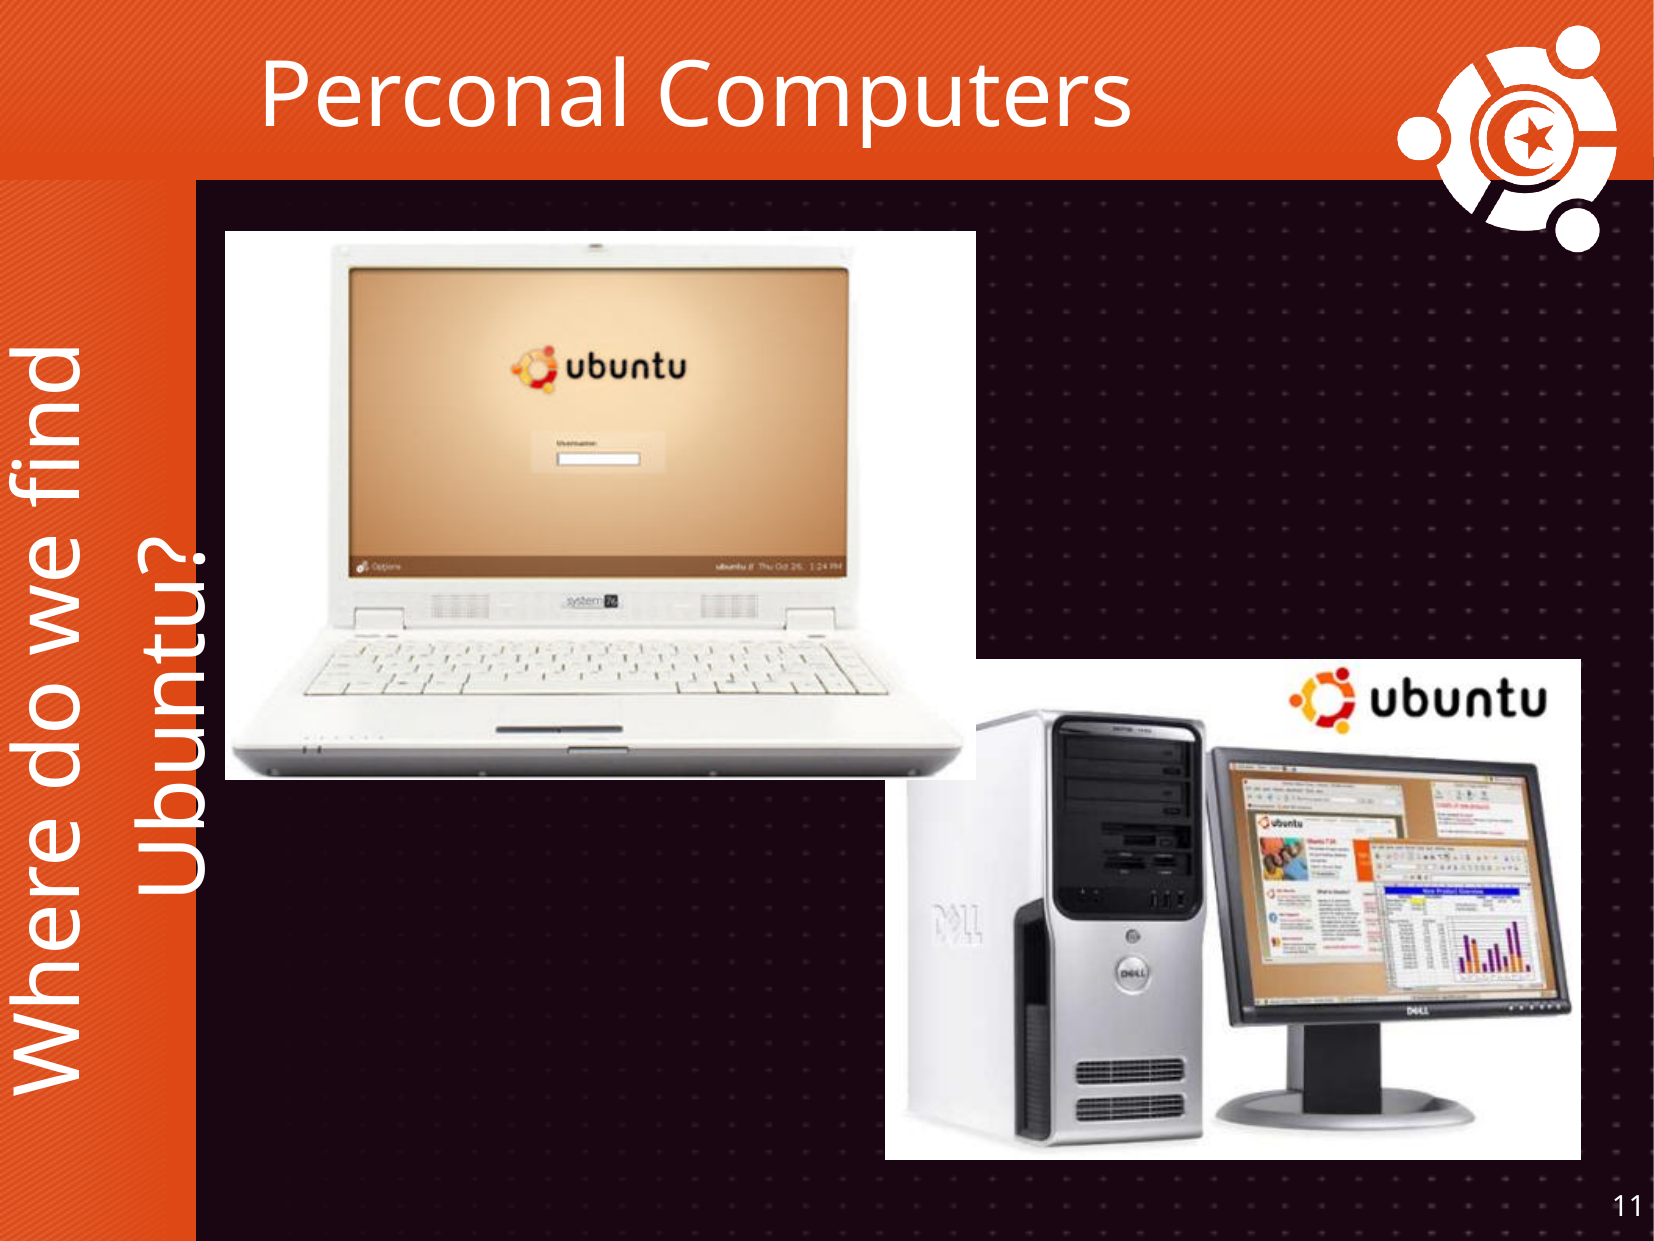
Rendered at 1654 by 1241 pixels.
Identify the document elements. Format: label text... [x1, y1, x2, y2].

picture [0, 0, 1654, 1241]
title Where do we find Ubuntu? [3, 210, 210, 1229]
title Perconal Computers [0, 2, 1394, 181]
